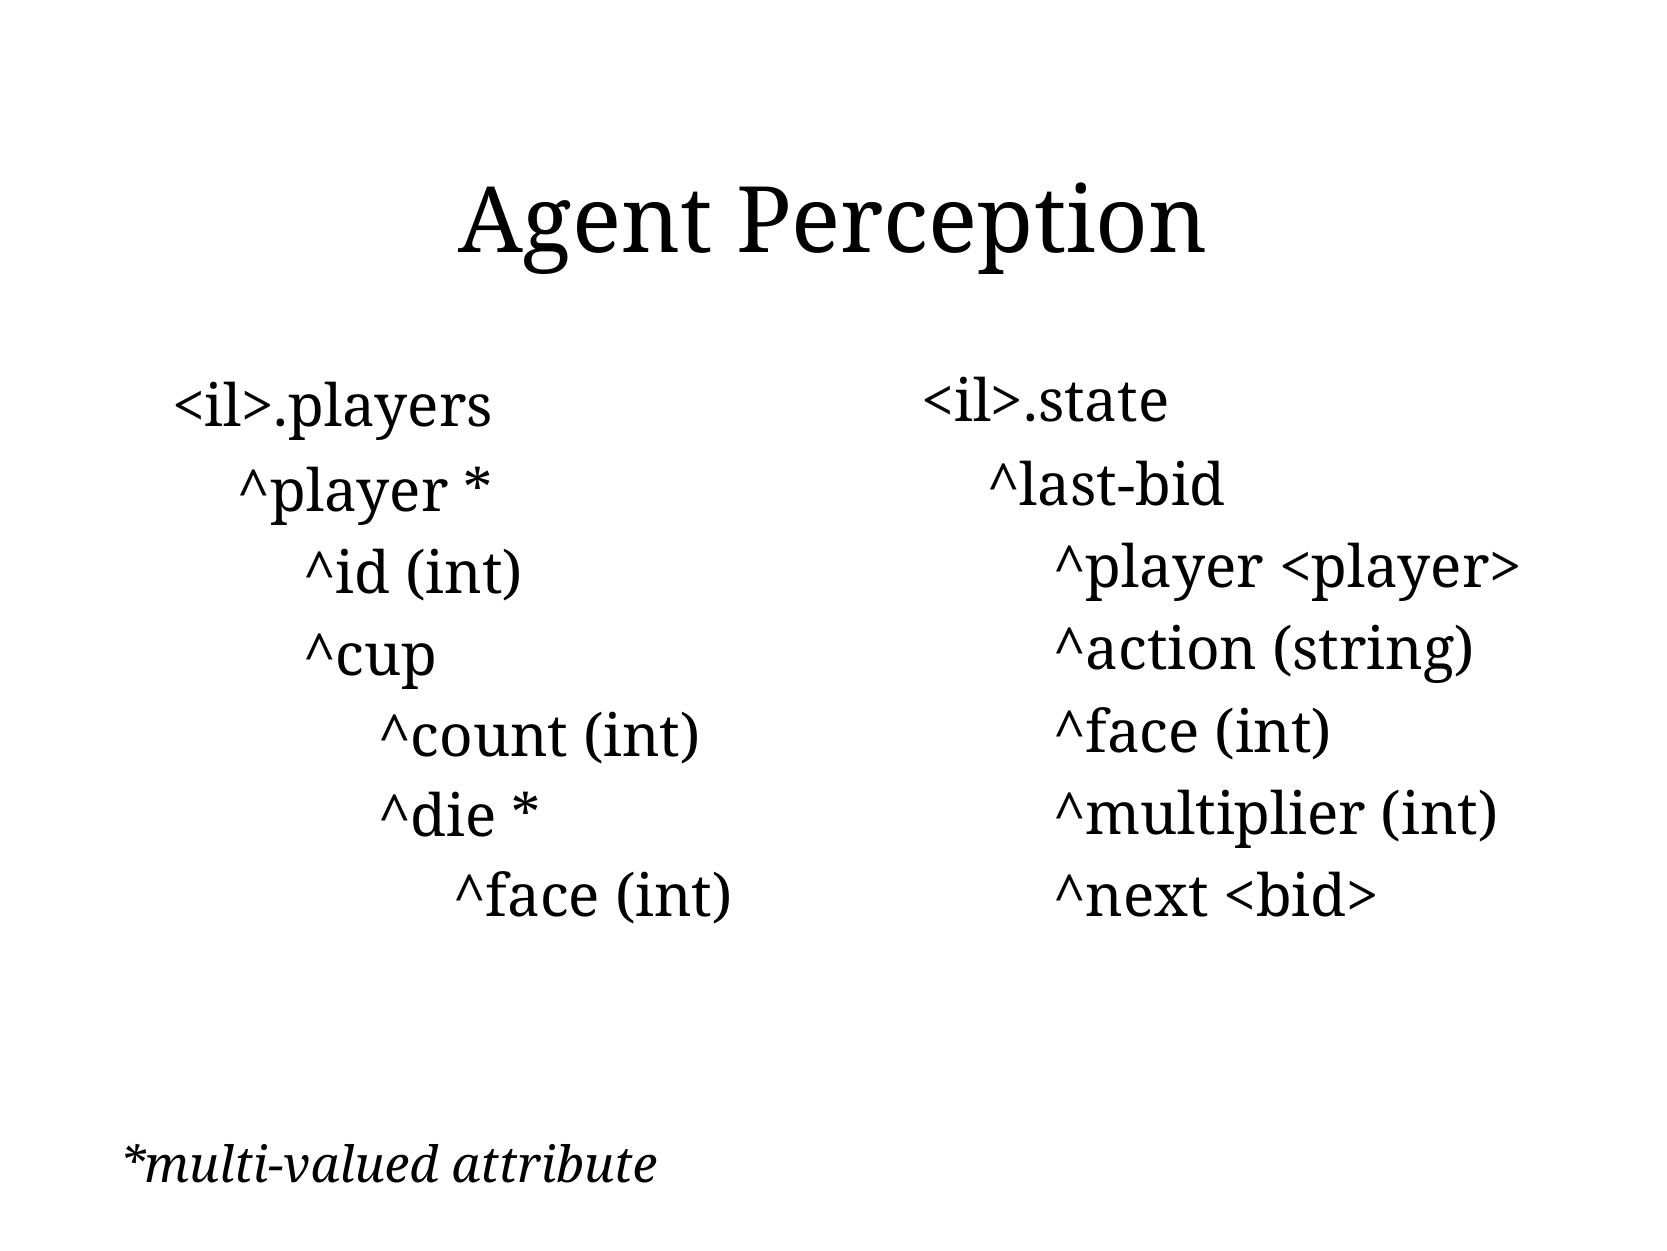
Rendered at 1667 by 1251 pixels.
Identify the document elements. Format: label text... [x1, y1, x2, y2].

title Agent Perception [124, 110, 1542, 320]
list <il>.state ^last-bid ^player <player> ^action (string) ^face (int) ^multiplier (int) ^next <bid> [850, 355, 1543, 1106]
list <il>.players ^player * ^id (int) ^cup ^count (int) ^die * ^face (int) [101, 360, 793, 1112]
text_box *multi-valued attribute [104, 1125, 658, 1201]
